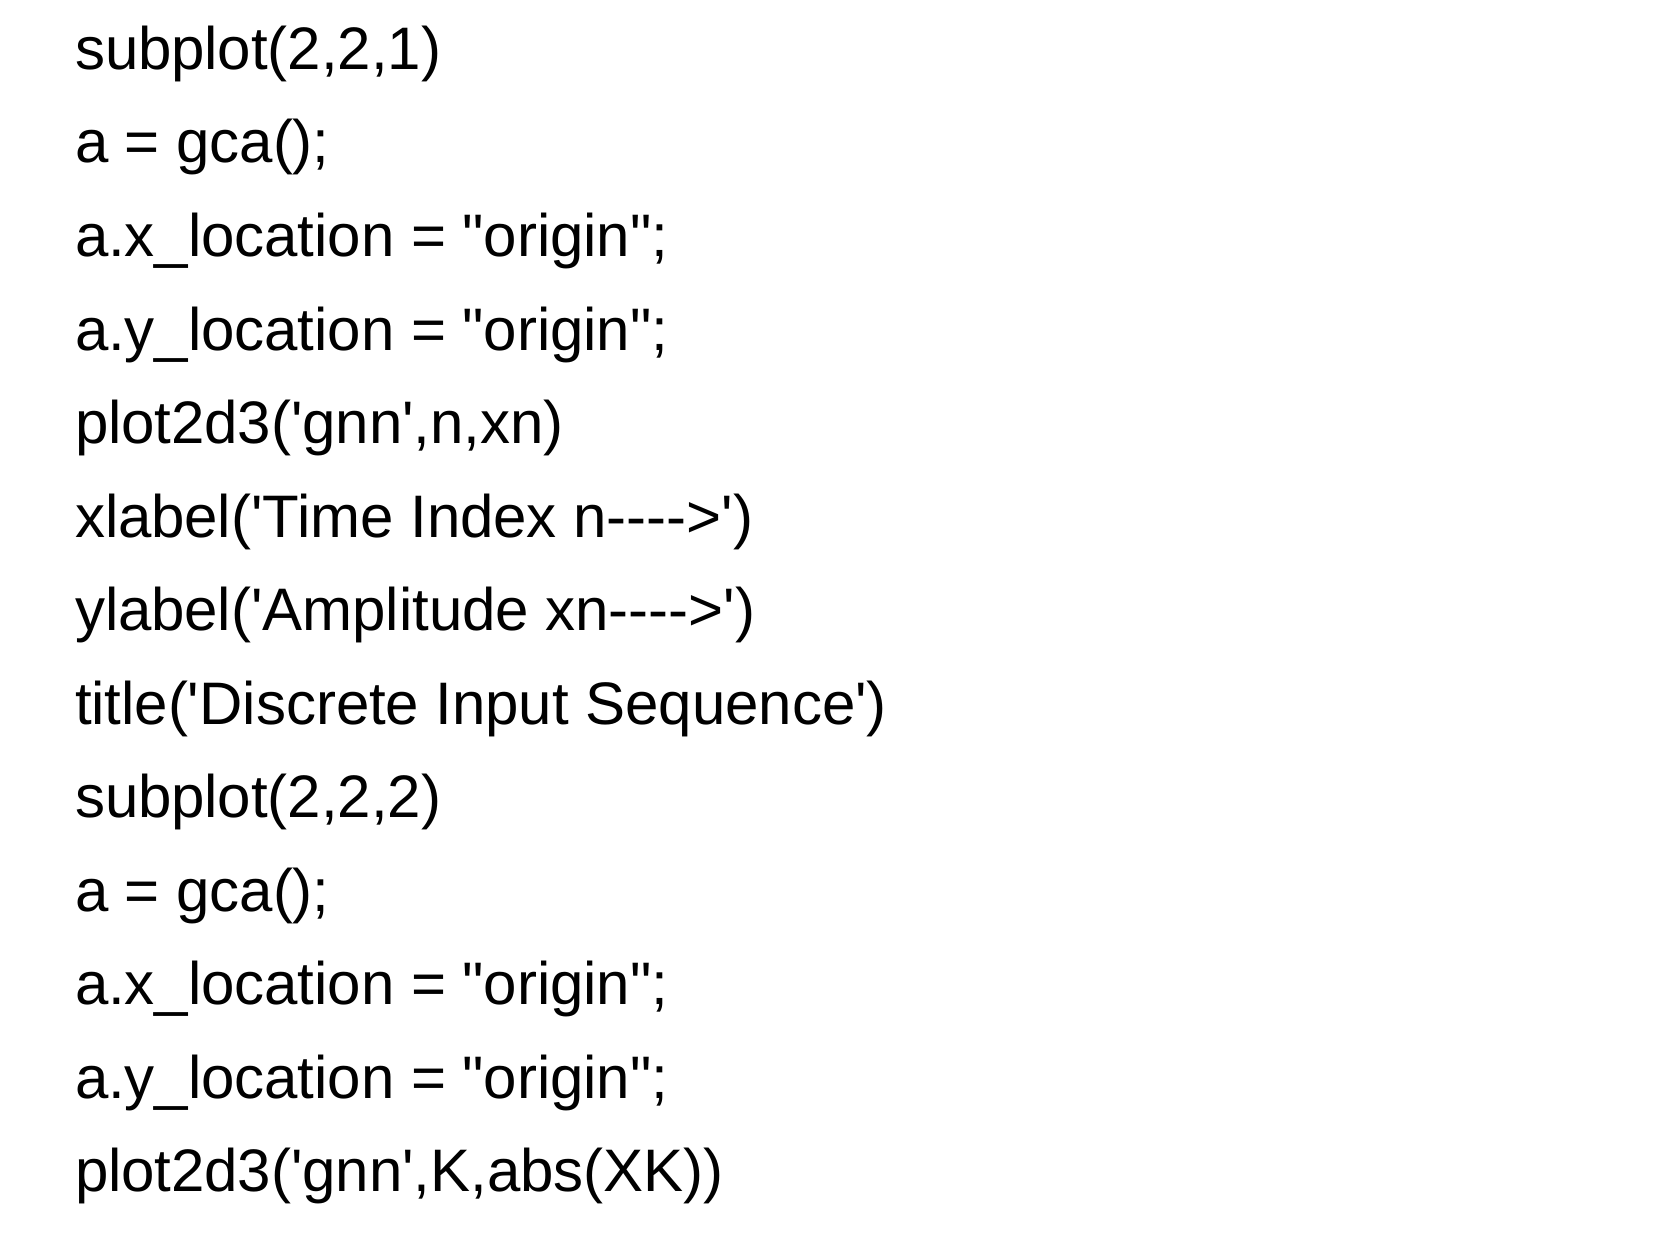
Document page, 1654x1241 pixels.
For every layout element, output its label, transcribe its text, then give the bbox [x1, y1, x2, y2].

list subplot(2,2,1) a = gca(); a.x_location = "origin"; a.y_location = "origin"; plot2d3('gnn',n,xn) xlabel('Time Index n---->') ylabel('Amplitude xn---->') title('Discrete Input Sequence') subplot(2,2,2) a = gca(); a.x_location = "origin"; a.y_location = "origin"; plot2d3('gnn',K,abs(XK)) [75, 15, 1636, 1216]
